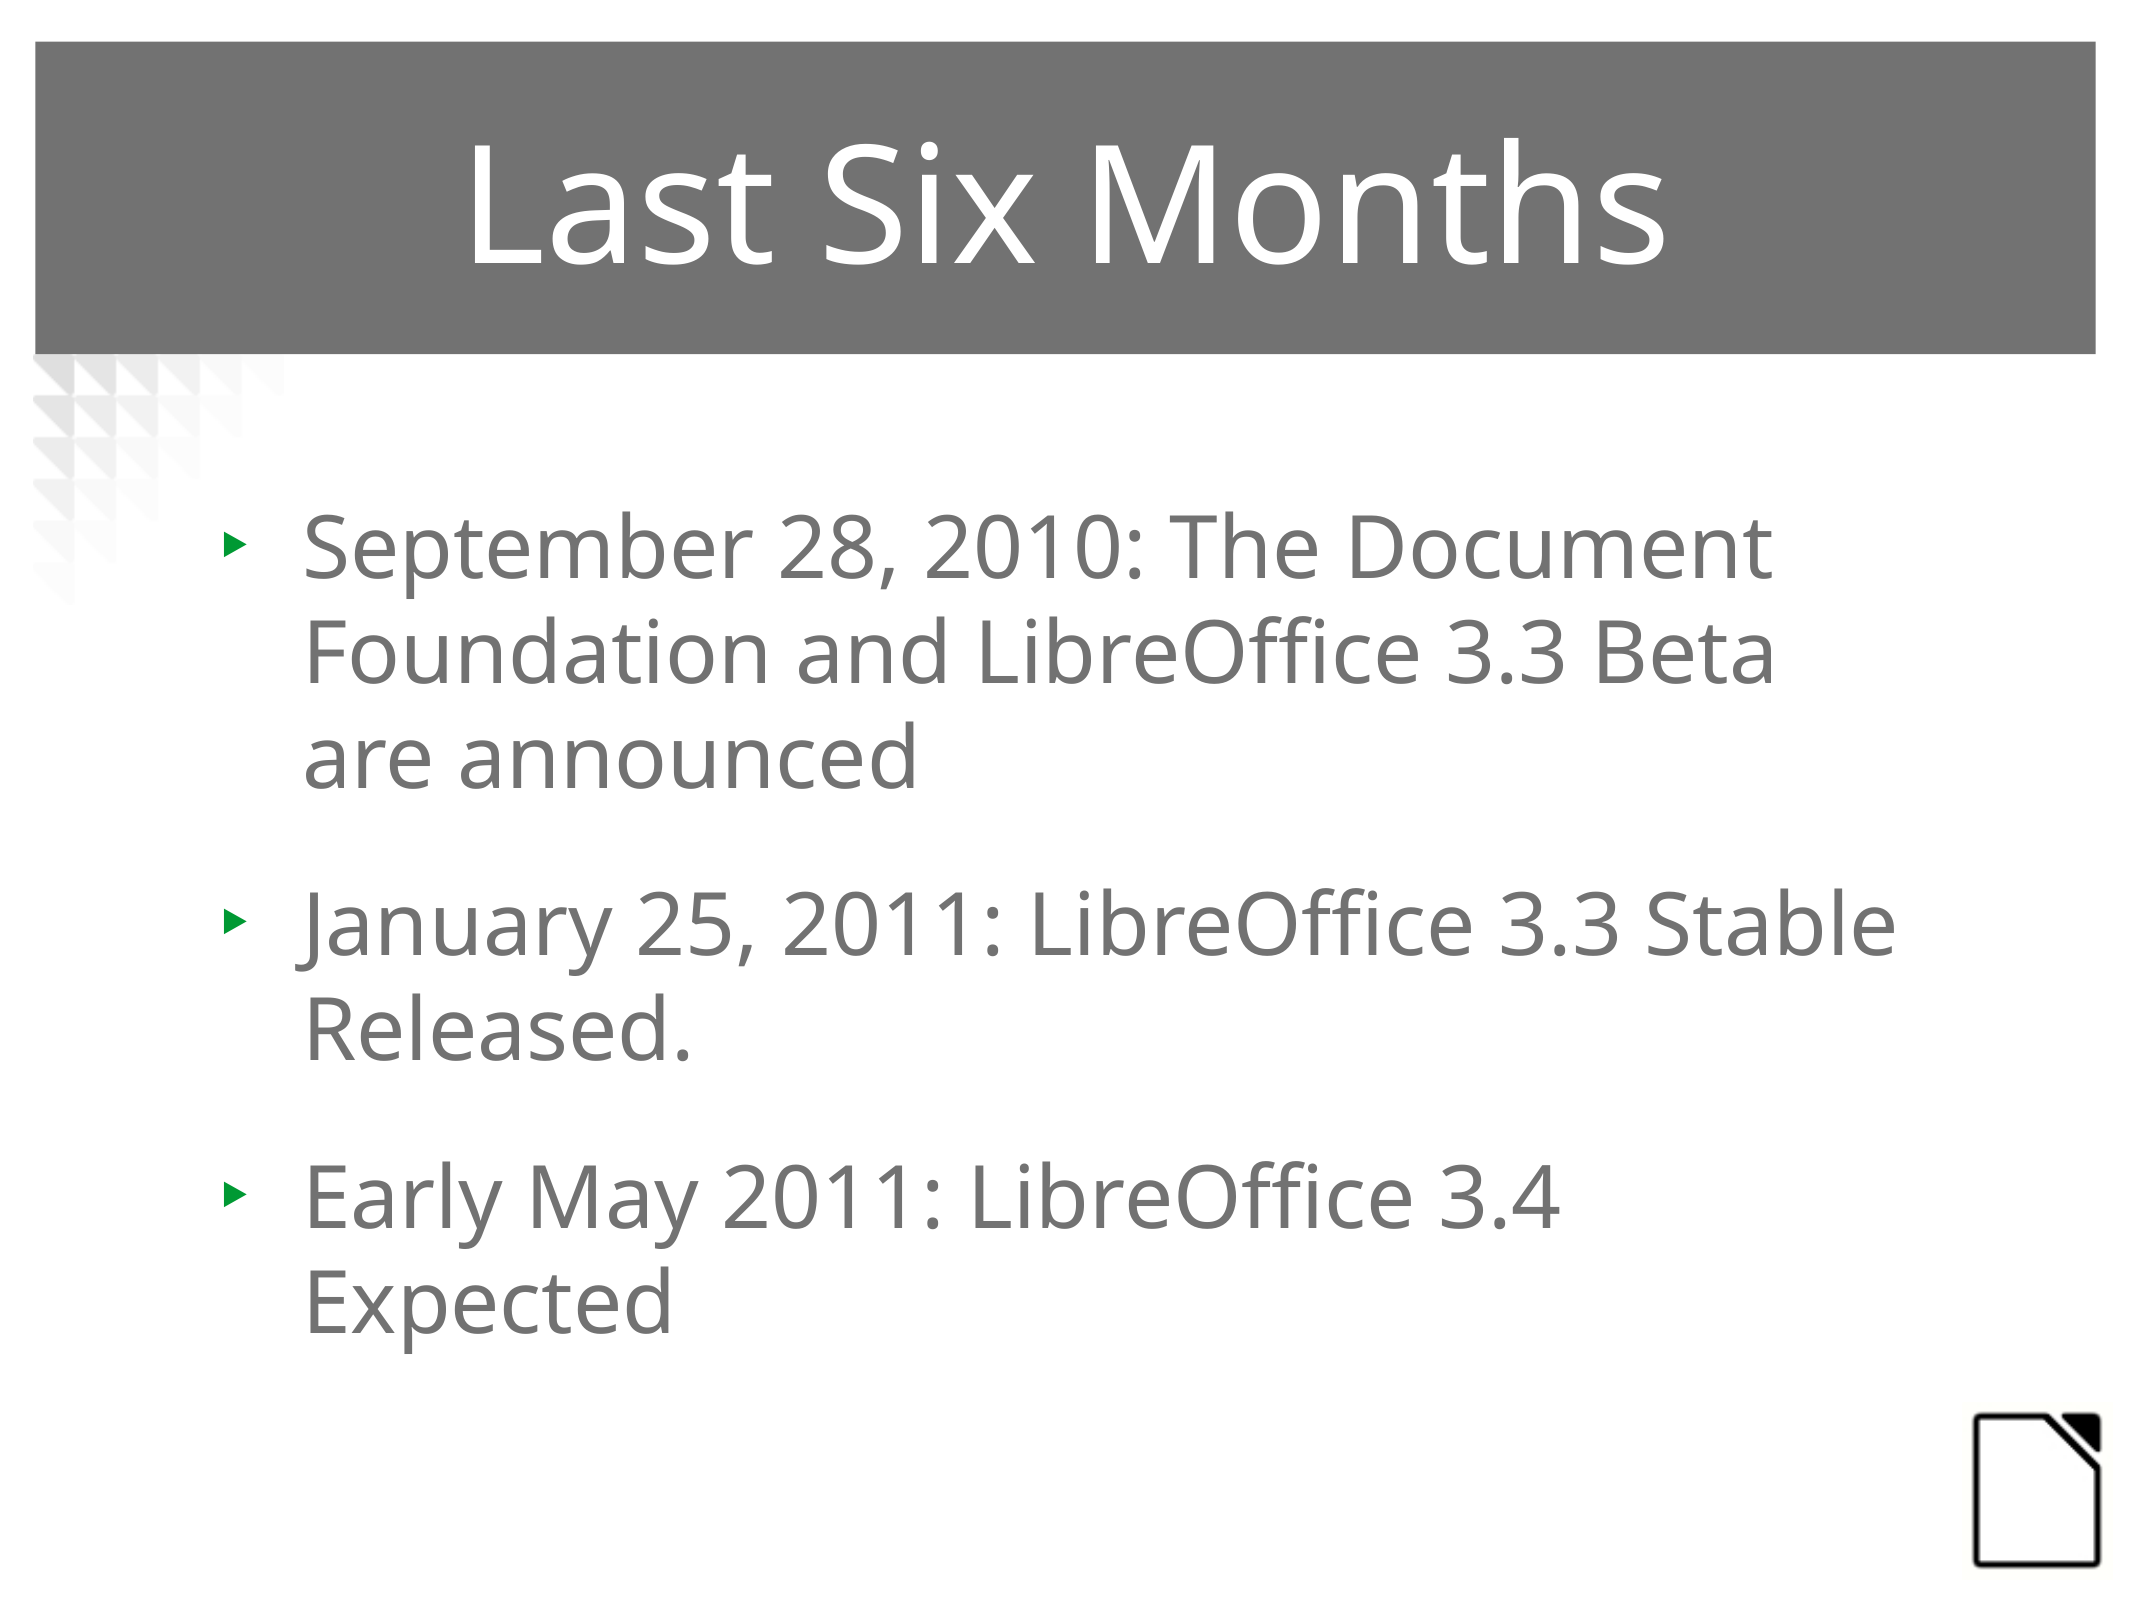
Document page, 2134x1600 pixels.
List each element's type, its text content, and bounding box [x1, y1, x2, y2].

title Last Six Months [35, 41, 2096, 355]
picture [1962, 1402, 2113, 1580]
picture [33, 354, 284, 605]
list September 28, 2010: The Document Foundation and LibreOffice 3.3 Beta are announced January 25, 2011: LibreOffice 3.3 Stable Released. Early May 2011: LibreOffice 3.4 Expected [208, 375, 1925, 1467]
